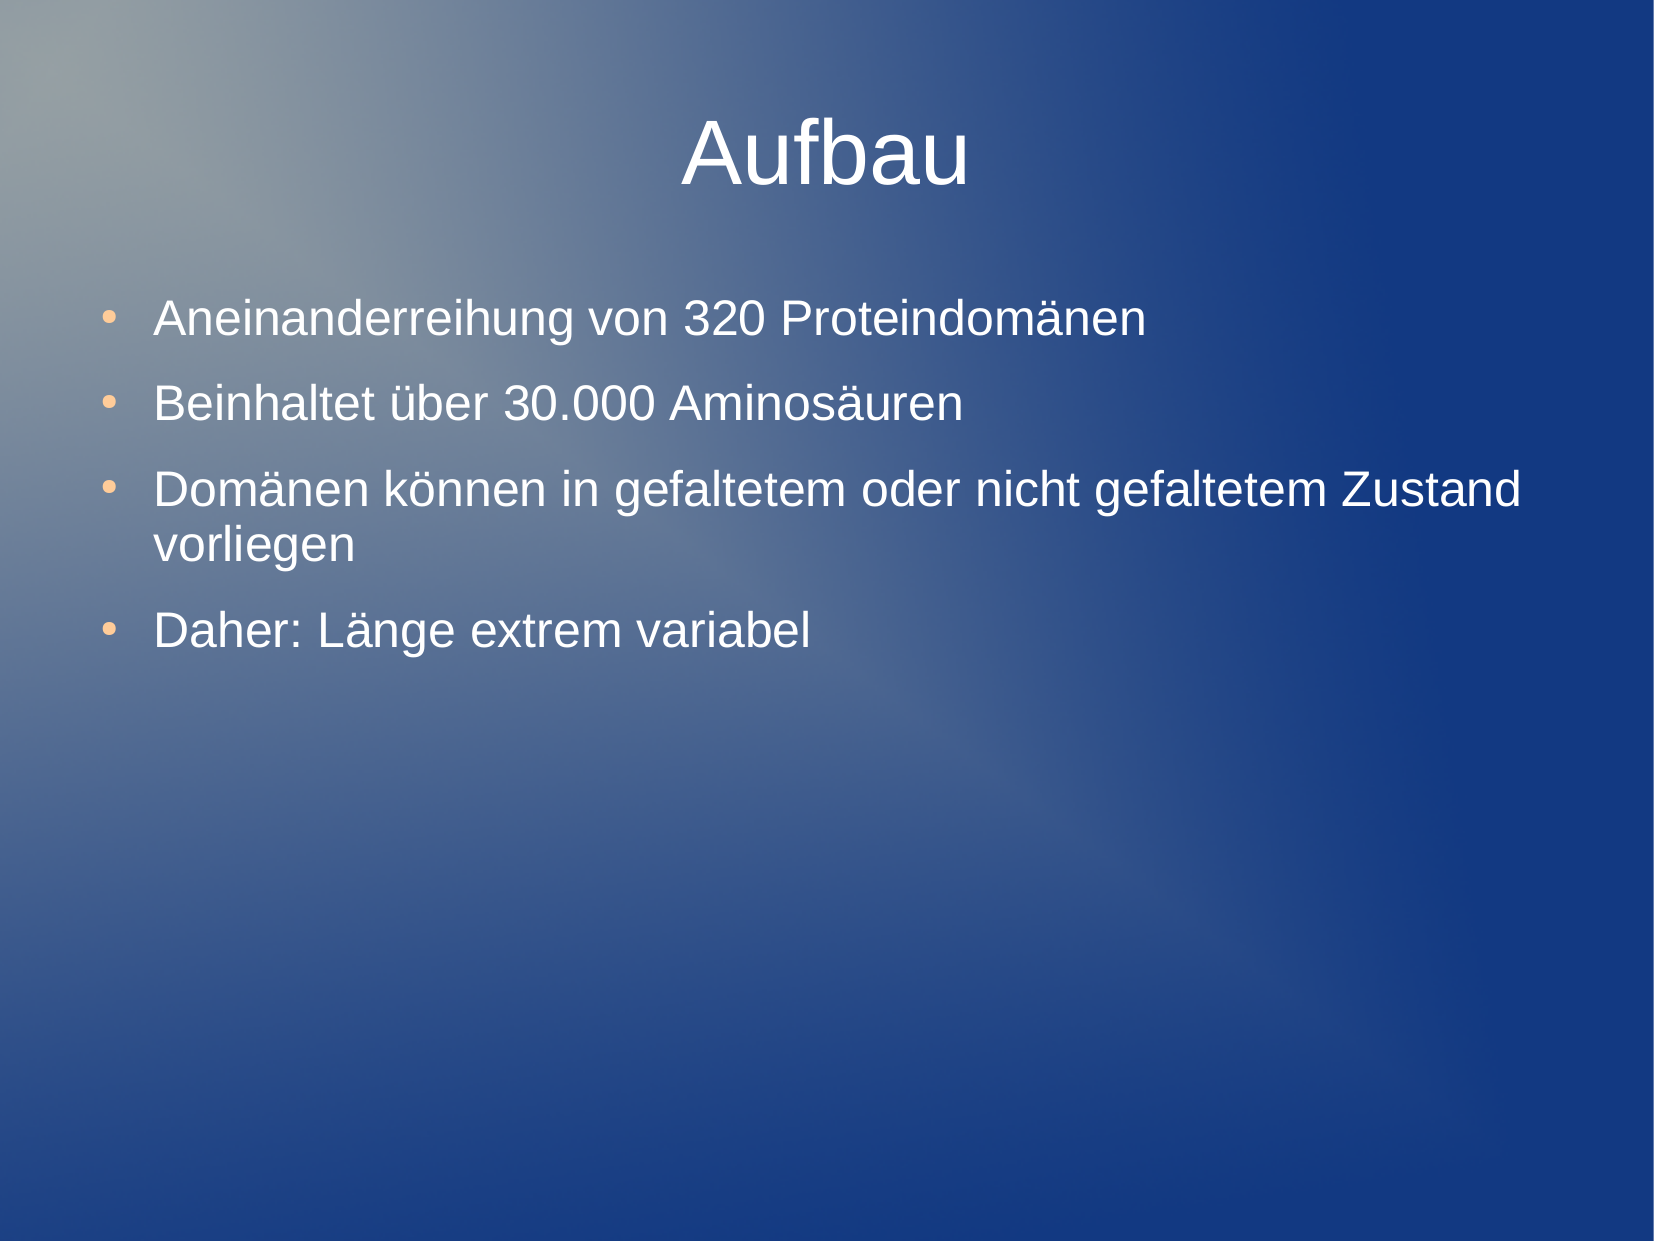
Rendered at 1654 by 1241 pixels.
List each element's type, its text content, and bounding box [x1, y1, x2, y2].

title Aufbau [82, 49, 1571, 257]
list Aneinanderreihung von 320 Proteindomänen Beinhaltet über 30.000 Aminosäuren Domänen können in gefaltetem oder nicht gefaltetem Zustand vorliegen Daher: Länge extrem variabel [82, 290, 1571, 1109]
picture [0, 0, 1654, 1241]
